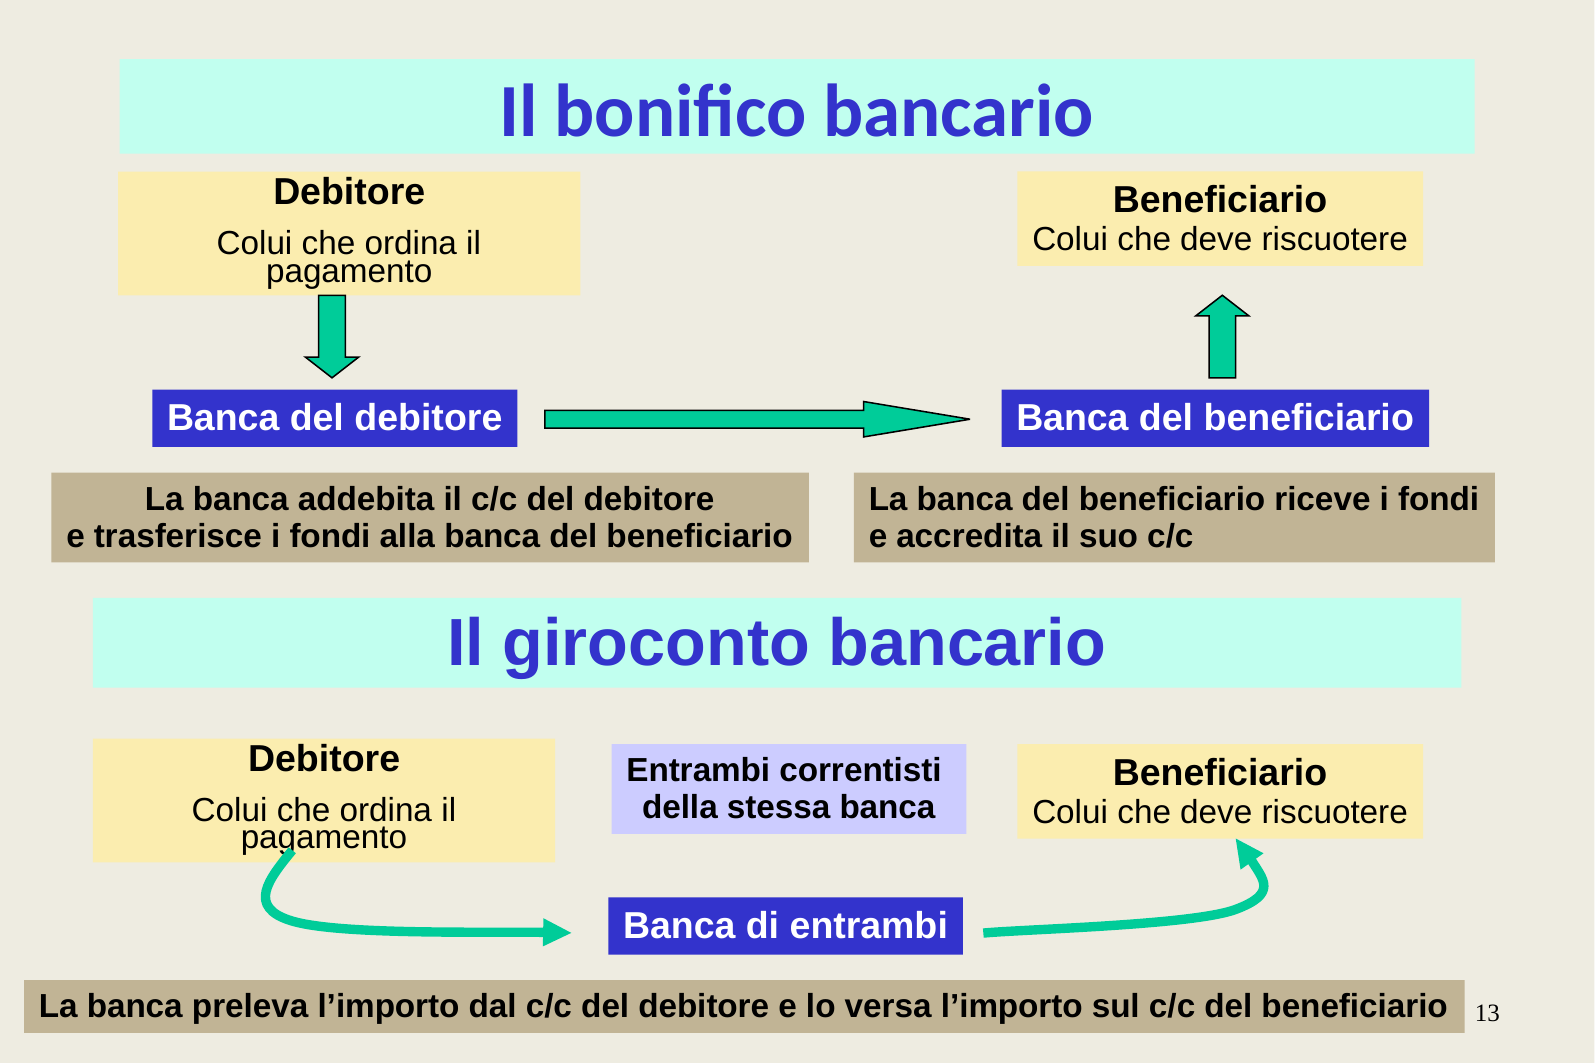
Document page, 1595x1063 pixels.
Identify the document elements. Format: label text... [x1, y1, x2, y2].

title Il bonifico bancario [119, 59, 1475, 154]
text_box La banca preleva l’importo dal c/c del debitore e lo versa l’importo sul c/c del beneficiario [24, 980, 1465, 1033]
text_box Beneficiario Colui che deve riscuotere [1017, 744, 1424, 839]
text_box Il giroconto bancario [92, 597, 1462, 688]
text_box La banca del beneficiario riceve i fondi e accredita il suo c/c [853, 472, 1495, 563]
text_box Entrambi correntisti della stessa banca [611, 744, 967, 834]
slide_number <numero> [1142, 985, 1515, 1042]
text_box Banca del debitore [152, 389, 518, 447]
text_box Banca del beneficiario [1001, 389, 1430, 447]
text_box La banca addebita il c/c del debitore e trasferisce i fondi alla banca del beneficiario [51, 472, 809, 563]
text_box Debitore Colui che ordina il pagamento [92, 738, 556, 863]
text_box Debitore Colui che ordina il pagamento [118, 171, 581, 296]
text_box Beneficiario Colui che deve riscuotere [1017, 171, 1424, 266]
text_box Banca di entrambi [608, 897, 963, 955]
